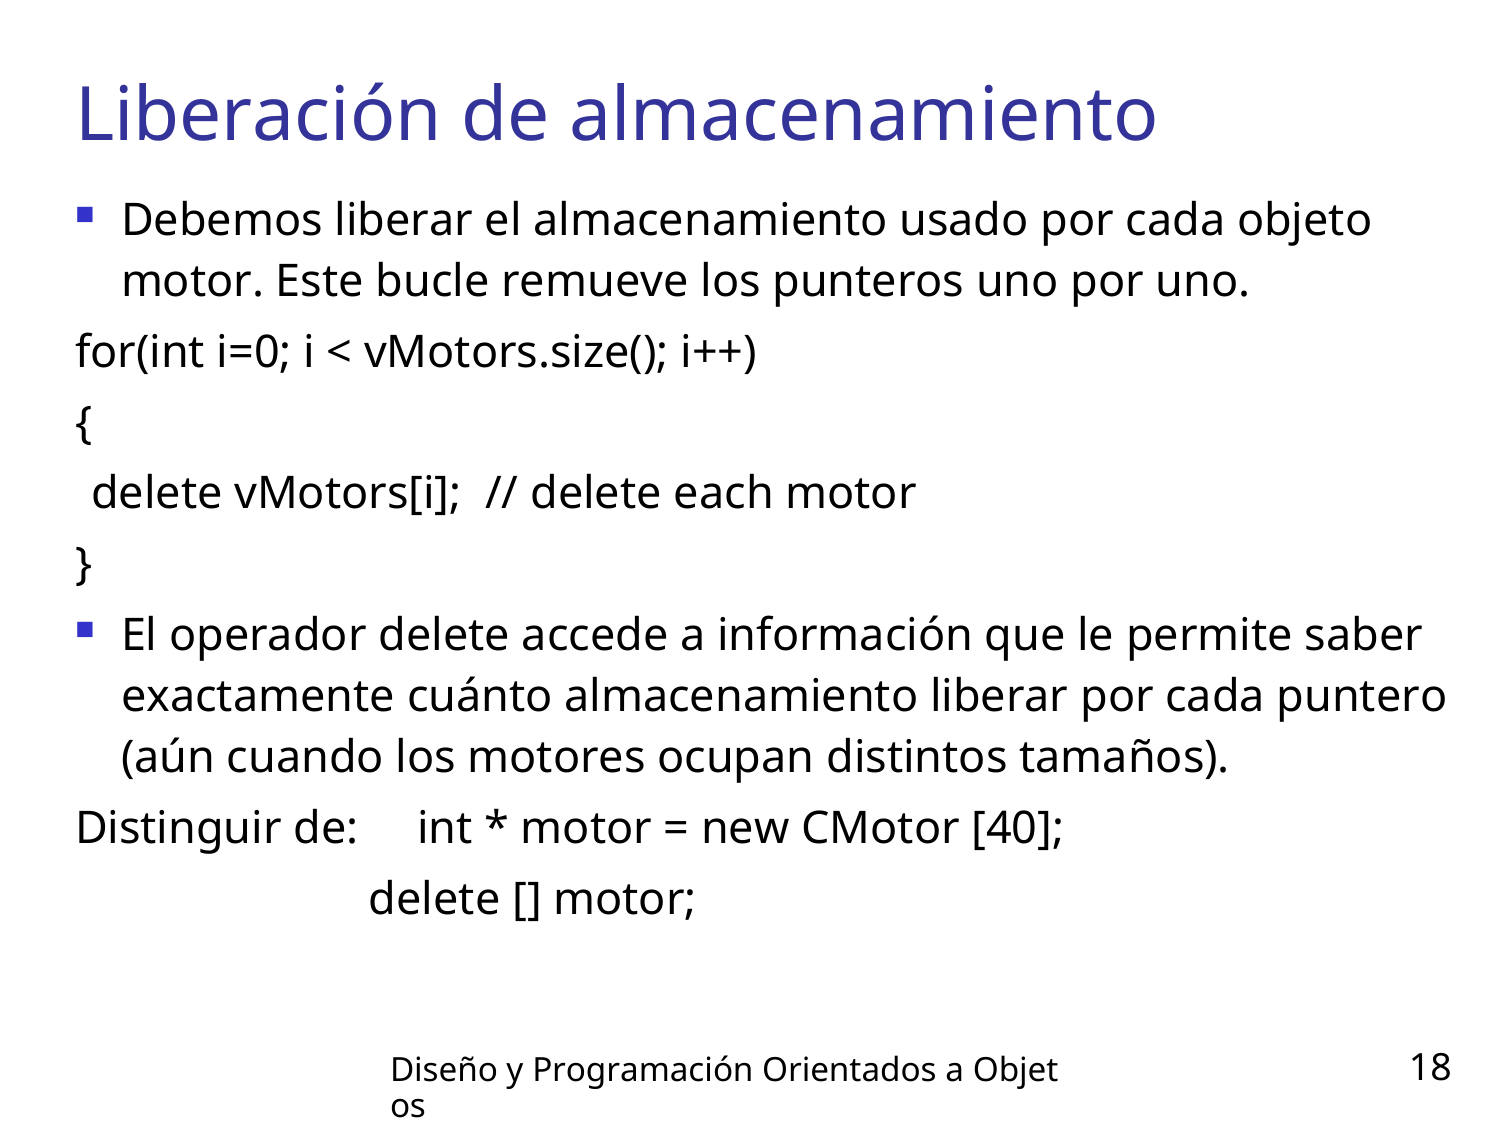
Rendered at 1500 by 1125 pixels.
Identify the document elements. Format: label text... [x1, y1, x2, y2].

list Debemos liberar el almacenamiento usado por cada objeto motor. Este bucle remueve los punteros uno por uno. for(int i=0; i < vMotors.size(); i++)‏ { delete vMotors[i]; // delete each motor } El operador delete accede a información que le permite saber exactamente cuánto almacenamiento liberar por cada puntero (aún cuando los motores ocupan distintos tamaños). Distinguir de: int * motor = new CMotor [40]; delete [] motor; [75, 187, 1462, 931]
title Liberación de almacenamiento [75, 25, 1466, 188]
